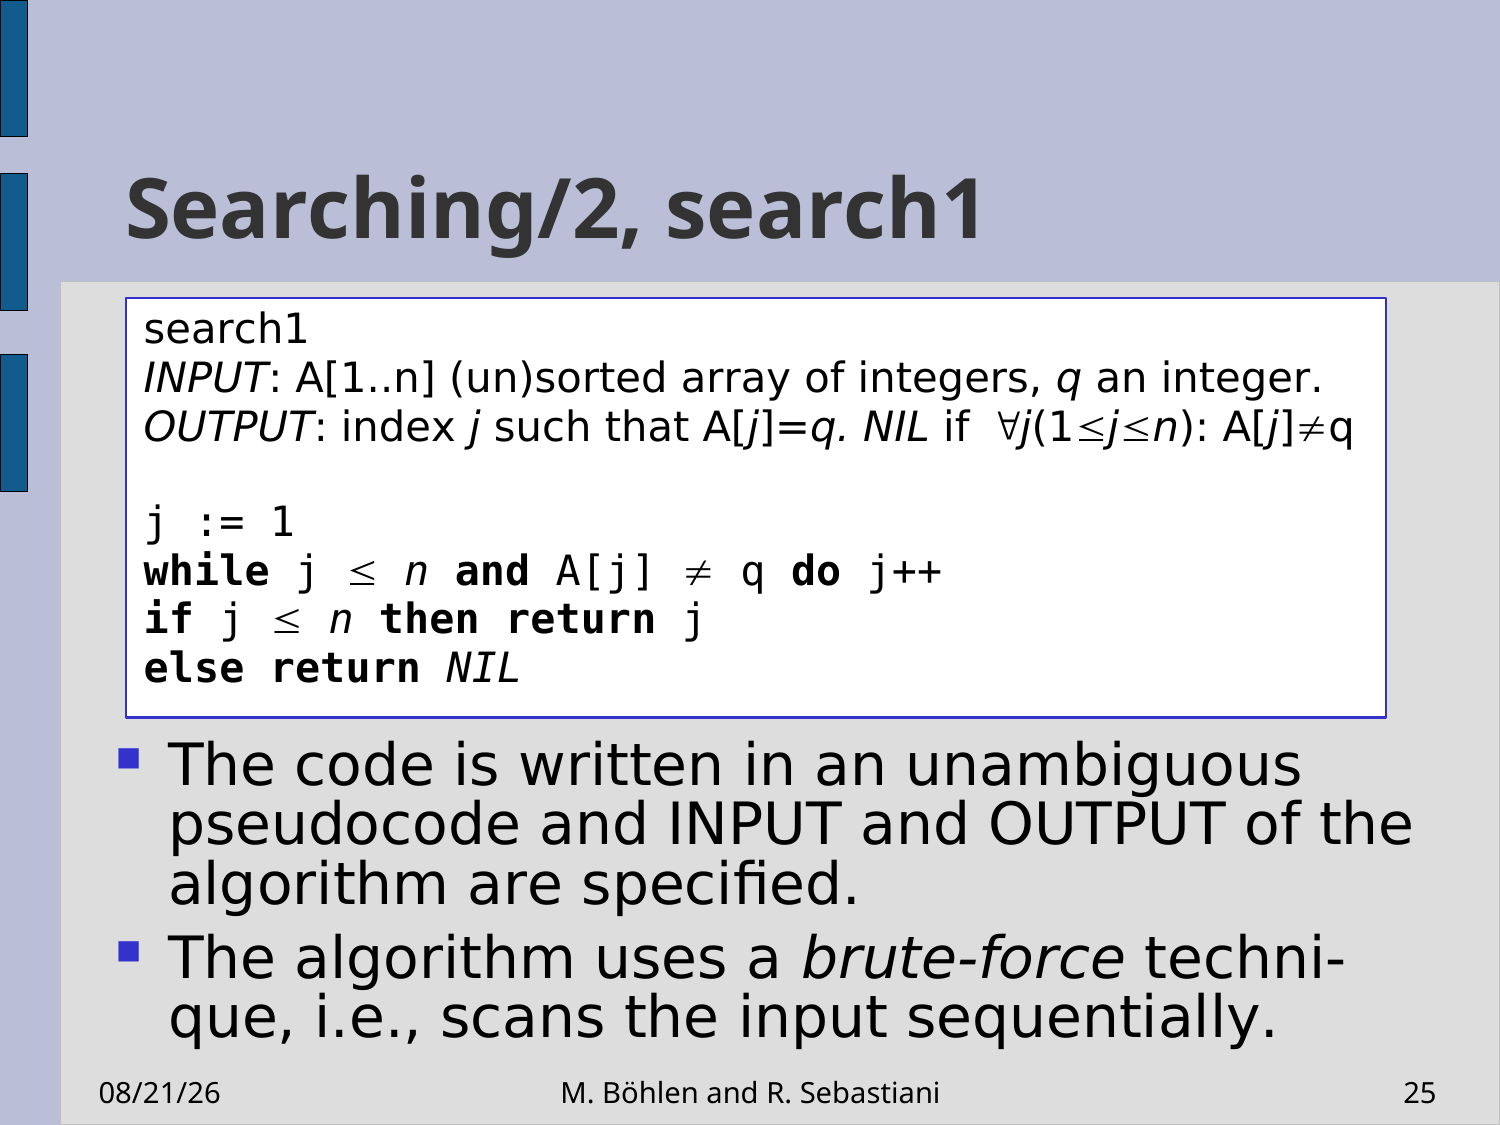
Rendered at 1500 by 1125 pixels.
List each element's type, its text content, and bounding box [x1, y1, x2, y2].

list search1 INPUT: A[1..n] (un)sorted array of integers, q an integer. OUTPUT: index j such that A[j]=q. NIL if j(1jn): A[j]q j := 1 while j  n and A[j]  q do j++ if j  n then return j else return NIL [125, 297, 1387, 718]
text_box The code is written in an unambiguous pseudocode and INPUT and OUTPUT of the algorithm are specified. The algorithm uses a brute-force techni-que, i.e., scans the input sequentially. [97, 729, 1468, 1096]
title Searching/2, search1 [110, 67, 1392, 271]
